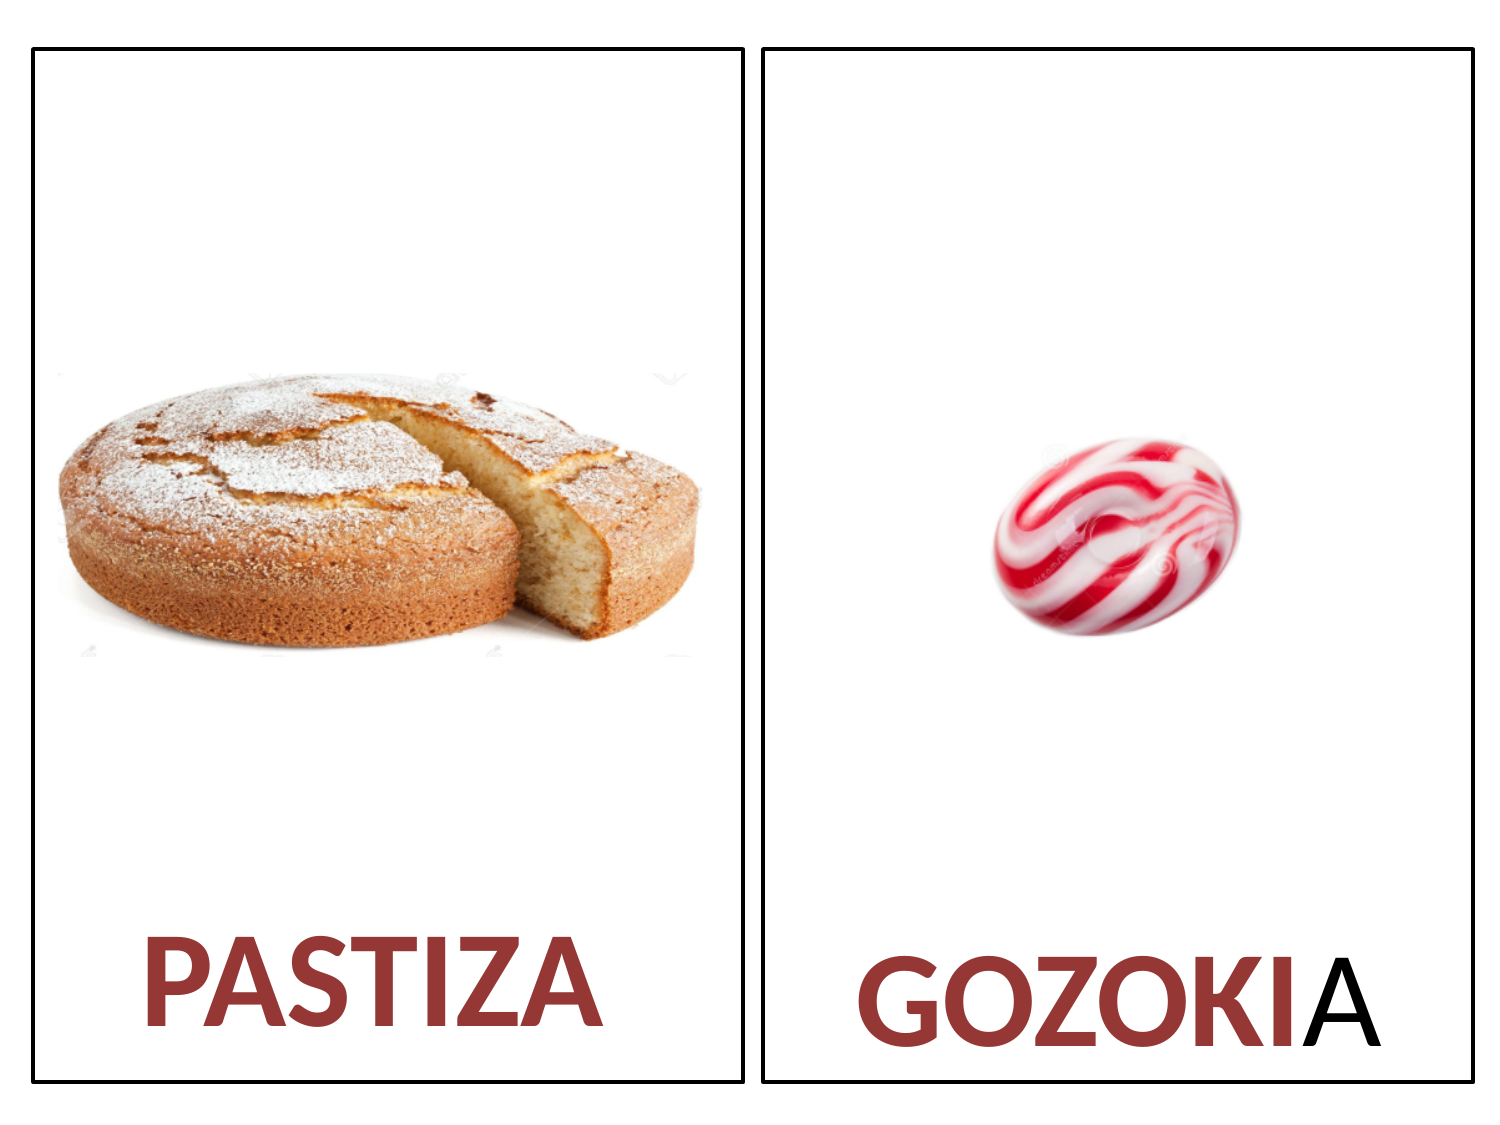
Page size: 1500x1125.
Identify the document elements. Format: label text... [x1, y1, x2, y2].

text_box GOZOKIA [840, 902, 1397, 1082]
picture [761, 47, 1475, 1084]
text_box PASTIZA [125, 881, 619, 1062]
picture [31, 47, 745, 1084]
